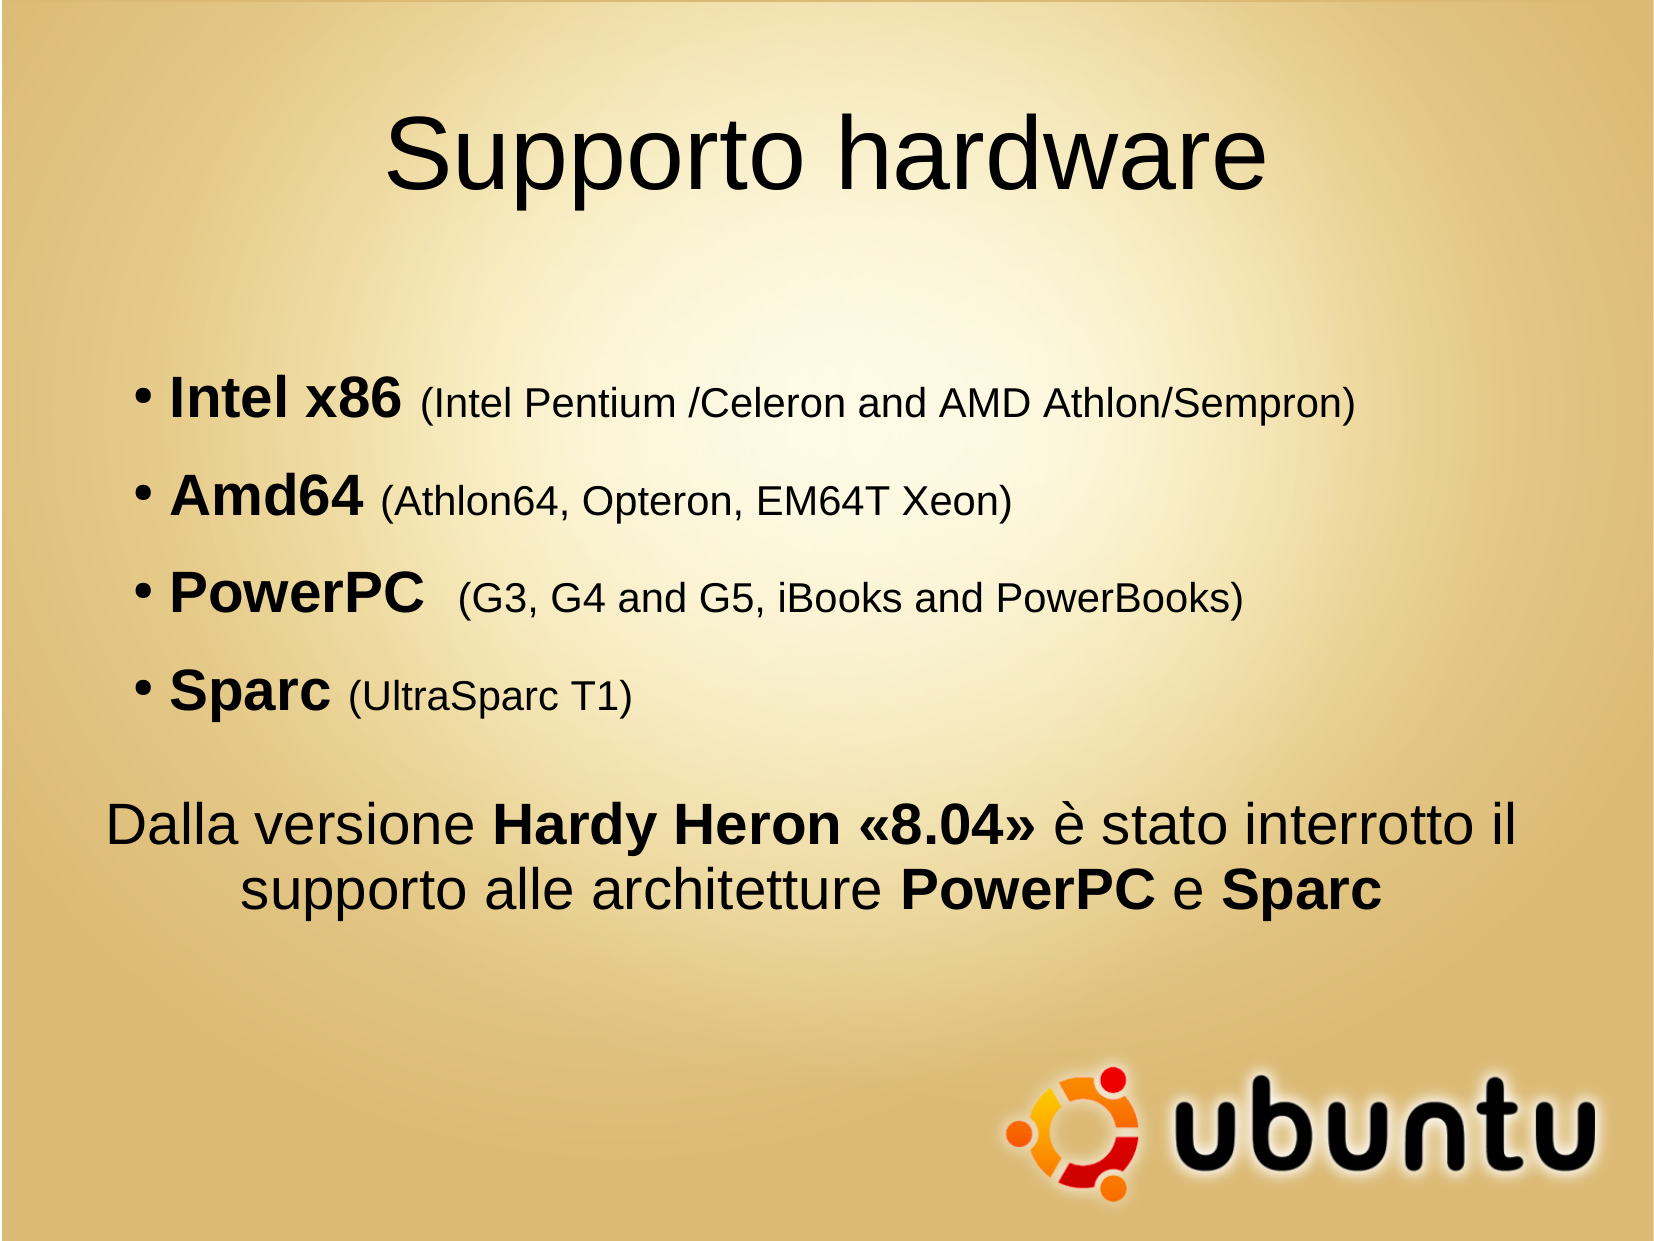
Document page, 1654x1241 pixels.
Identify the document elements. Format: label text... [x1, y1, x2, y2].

picture [2, 0, 1654, 1241]
text_box Dalla versione Hardy Heron «8.04» è stato interrotto il supporto alle architetture PowerPC e Sparc [88, 784, 1536, 950]
text_box Intel x86 (Intel Pentium /Celeron and AMD Athlon/Sempron) Amd64 (Athlon64, Opteron, EM64T Xeon) PowerPC (G3, G4 and G5, iBooks and PowerBooks) Sparc (UltraSparc T1) [118, 324, 1506, 754]
title Supporto hardware [82, 49, 1571, 257]
